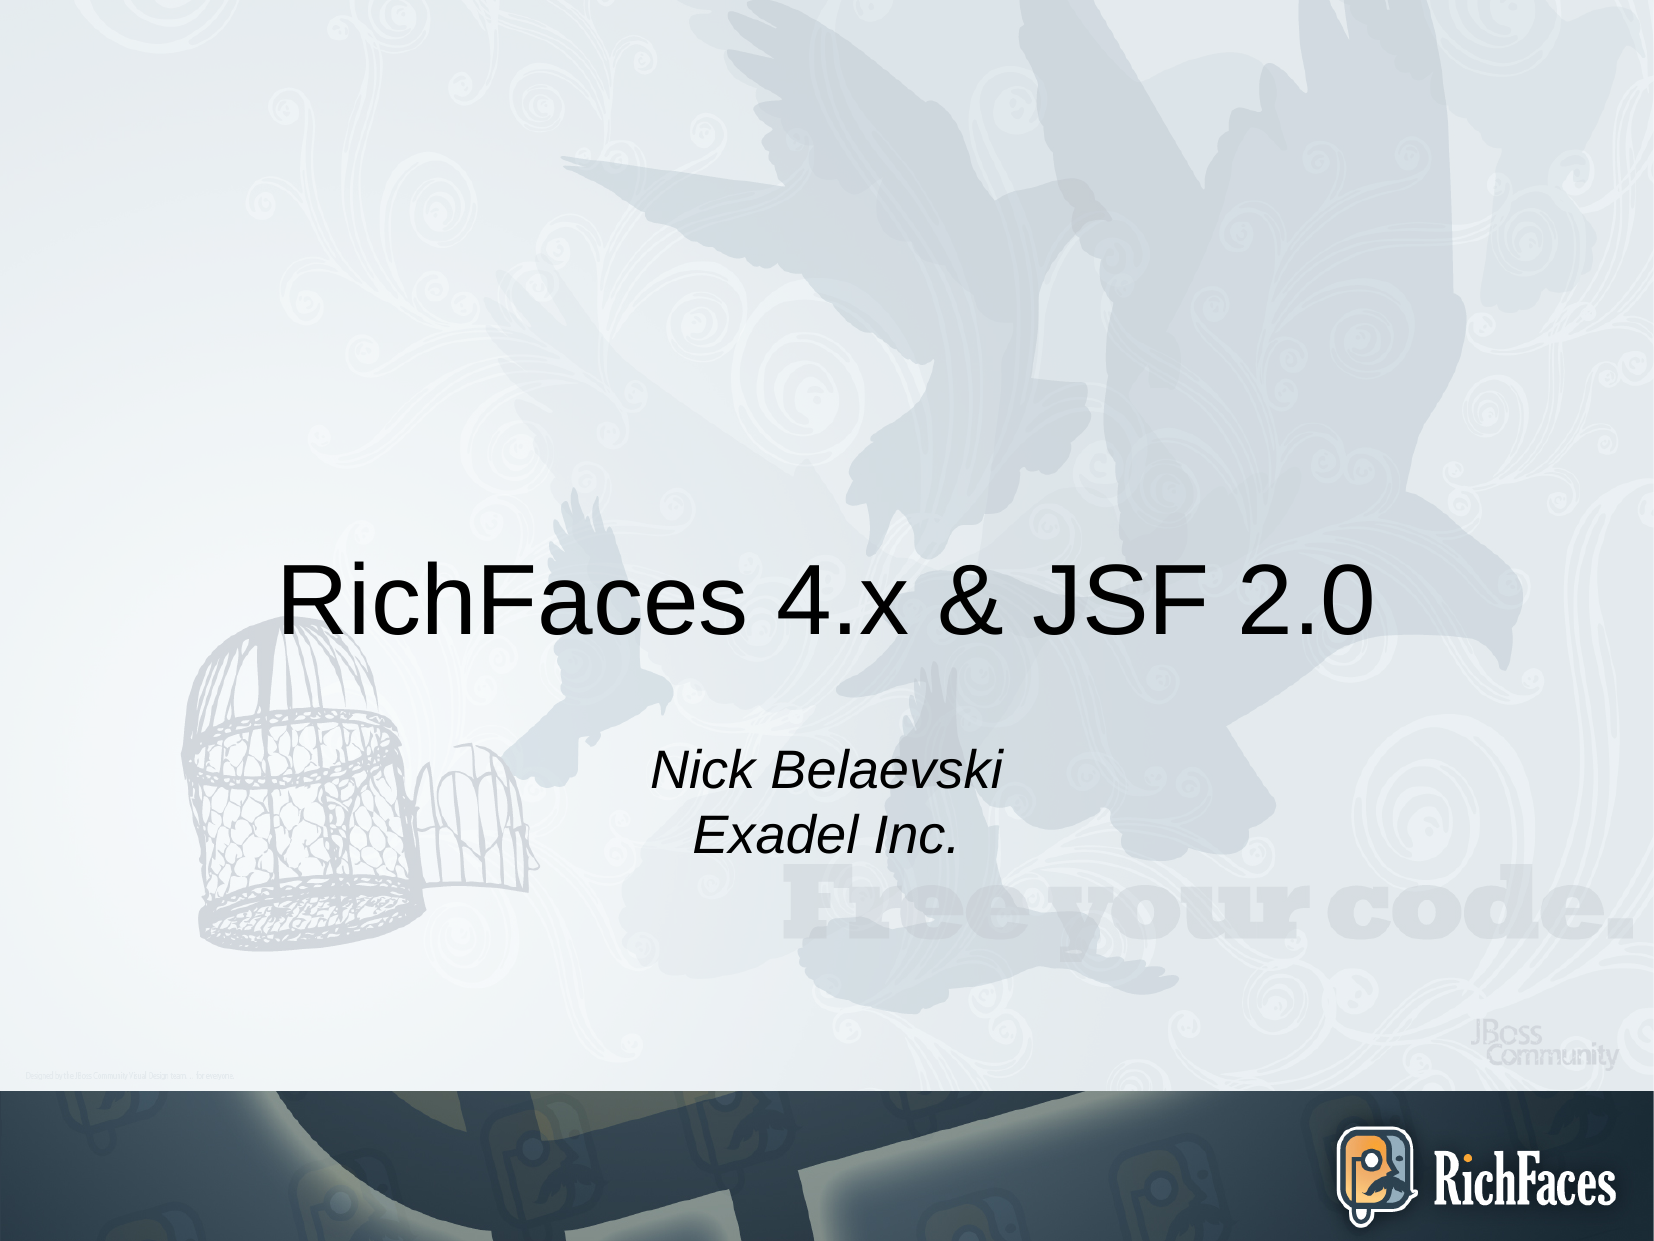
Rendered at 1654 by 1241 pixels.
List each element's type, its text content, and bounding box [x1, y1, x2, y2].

subtitle RichFaces 4.x & JSF 2.0 Nick Belaevski Exadel Inc. [82, 297, 1571, 1102]
